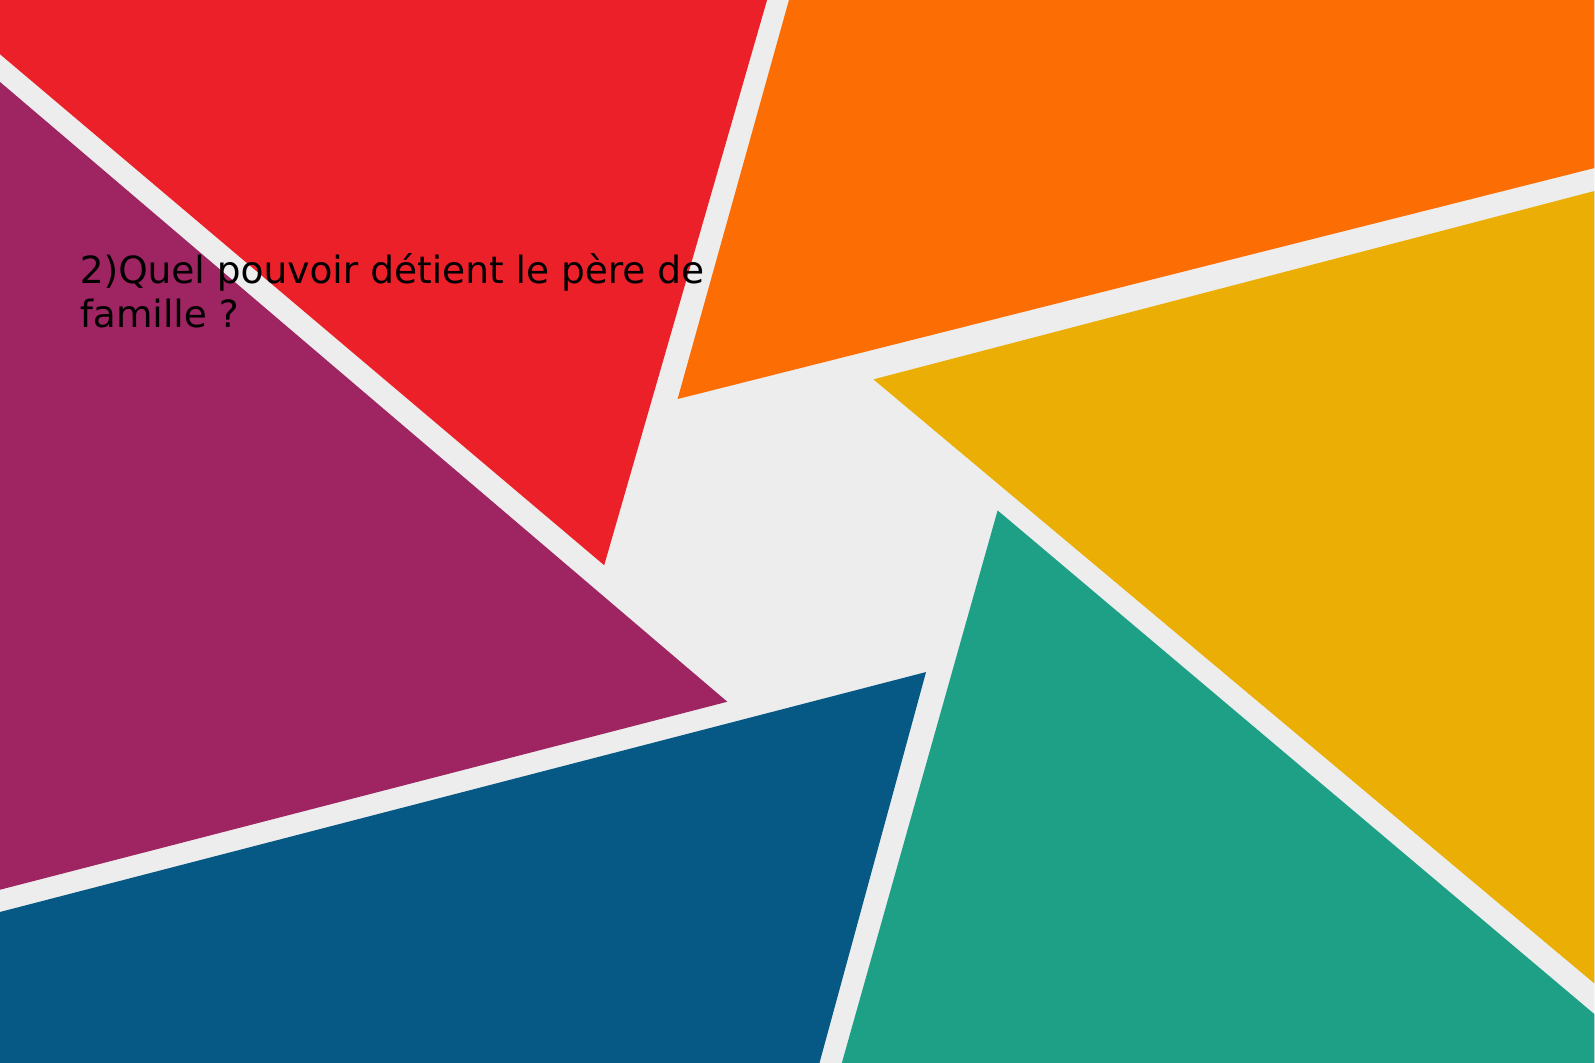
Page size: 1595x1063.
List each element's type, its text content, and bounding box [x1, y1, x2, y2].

list 2)Quel pouvoir détient le père de famille ? [79, 248, 780, 866]
